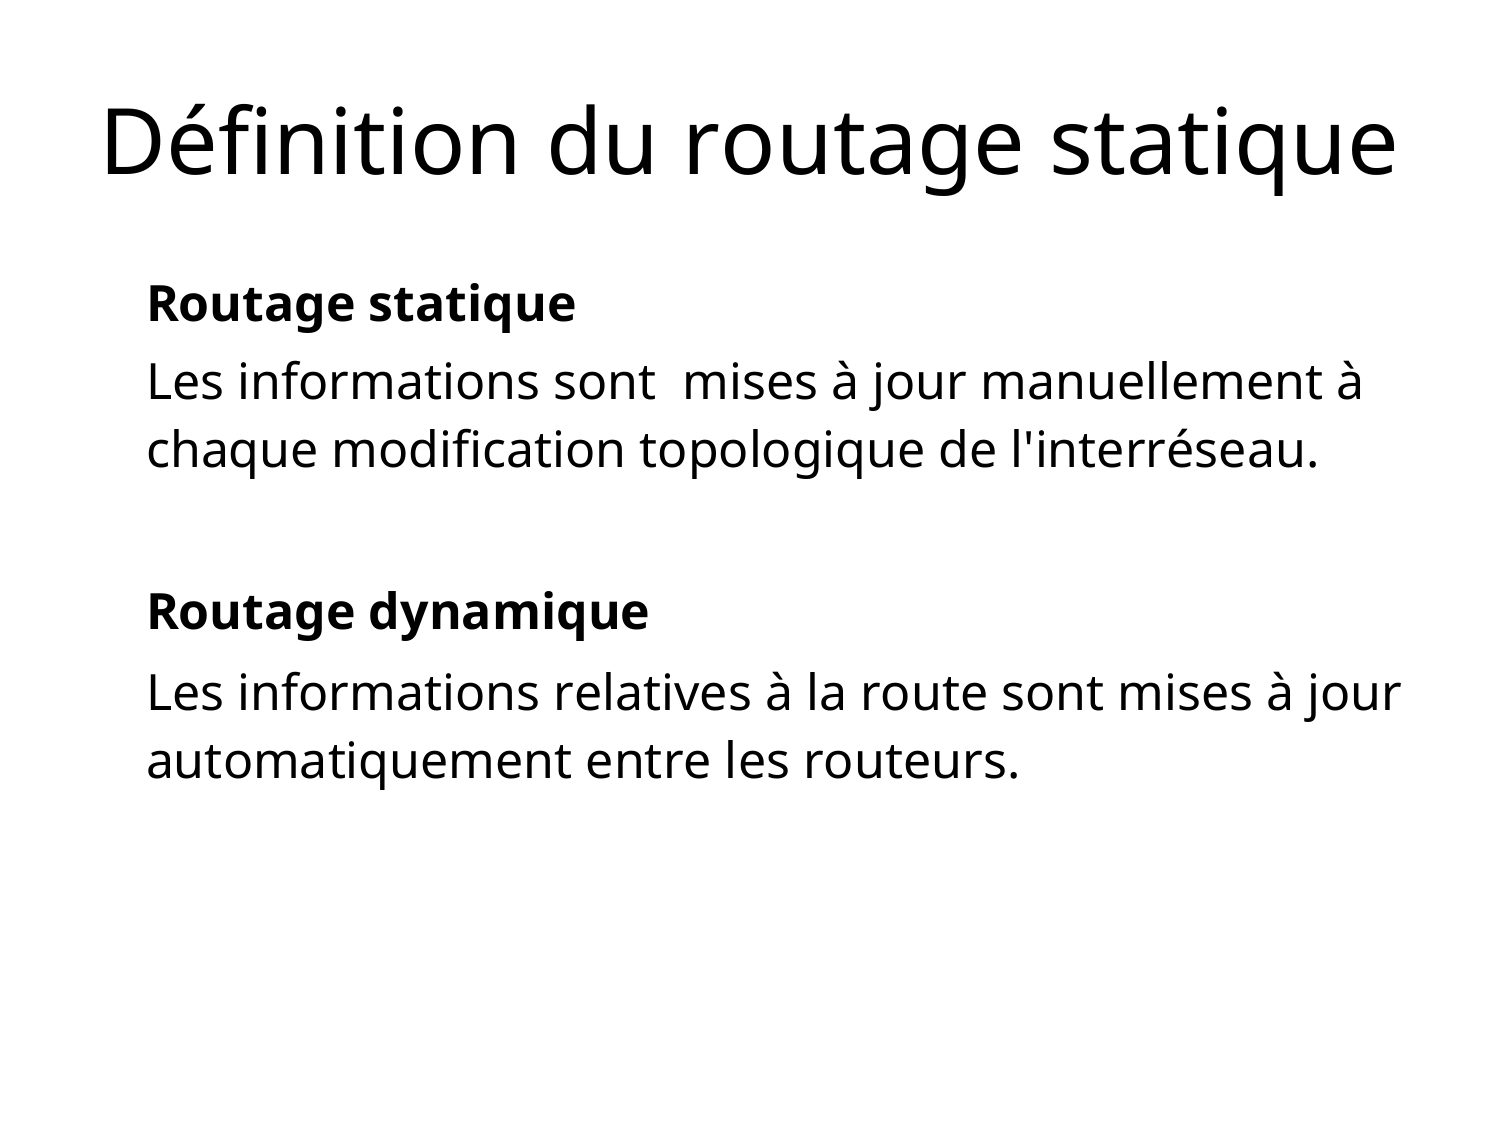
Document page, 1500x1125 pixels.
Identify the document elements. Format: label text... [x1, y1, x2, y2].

title Définition du routage statique [75, 45, 1426, 233]
list Routage statique Les informations sont mises à jour manuellement à chaque modification topologique de l'interréseau. Routage dynamique Les informations relatives à la route sont mises à jour automatiquement entre les routeurs. [75, 262, 1426, 1006]
